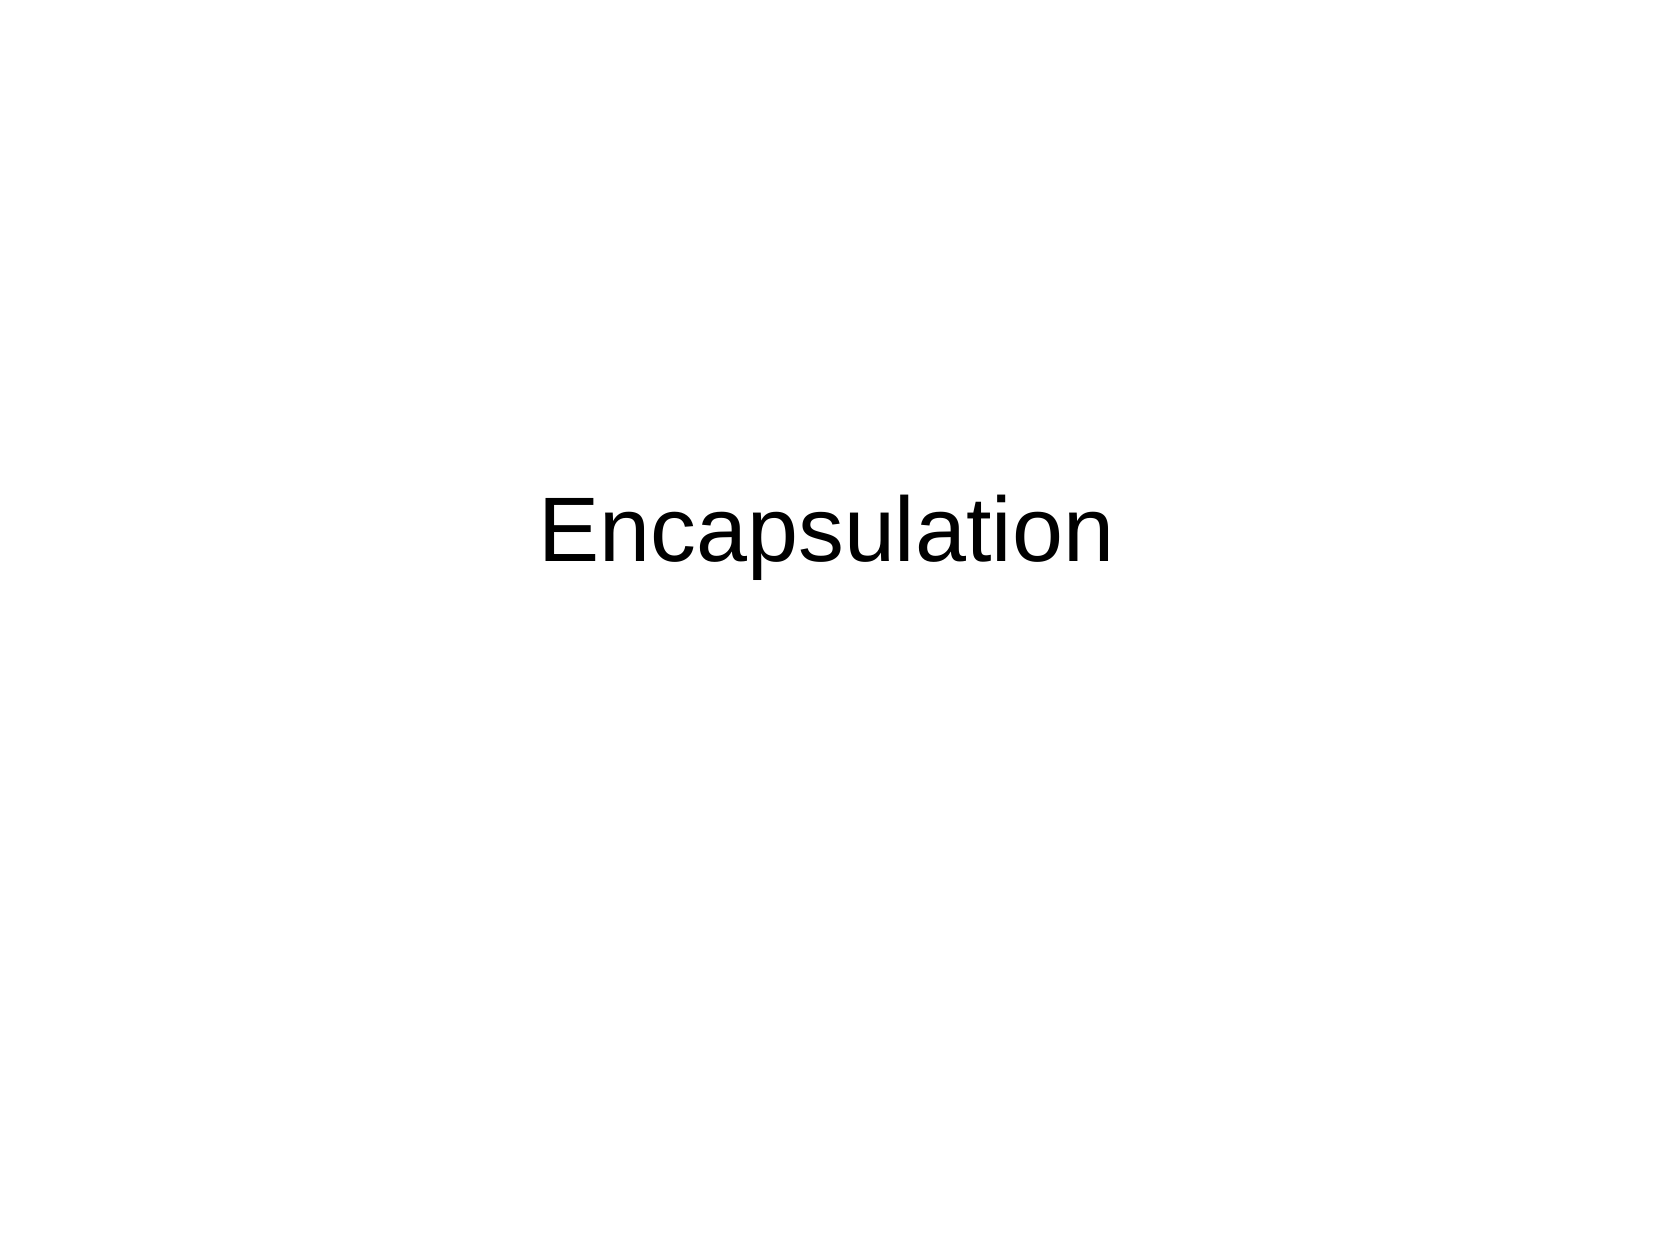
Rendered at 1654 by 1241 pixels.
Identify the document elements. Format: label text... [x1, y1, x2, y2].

subtitle Encapsulation [82, 49, 1571, 1010]
